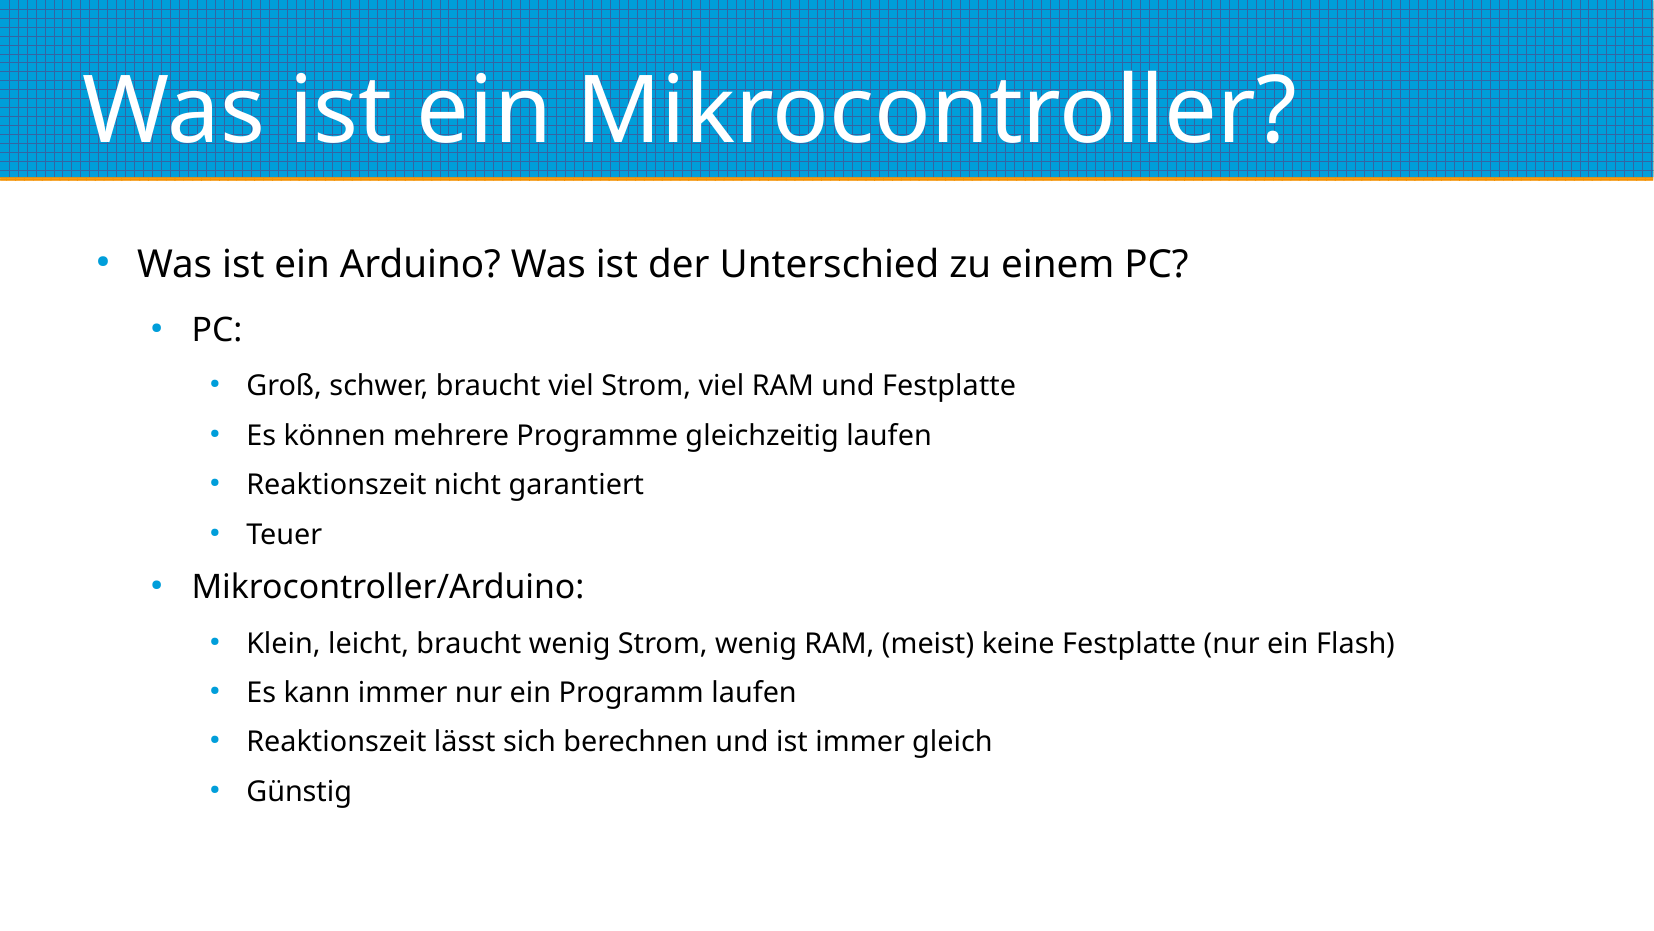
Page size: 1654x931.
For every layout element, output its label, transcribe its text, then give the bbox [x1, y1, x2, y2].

list Was ist ein Arduino? Was ist der Unterschied zu einem PC? PC: Groß, schwer, braucht viel Strom, viel RAM und Festplatte Es können mehrere Programme gleichzeitig laufen Reaktionszeit nicht garantiert Teuer Mikrocontroller/Arduino: Klein, leicht, braucht wenig Strom, wenig RAM, (meist) keine Festplatte (nur ein Flash) Es kann immer nur ein Programm laufen Reaktionszeit lässt sich berechnen und ist immer gleich Günstig [82, 236, 1563, 811]
title Was ist ein Mikrocontroller? [82, 14, 1571, 171]
